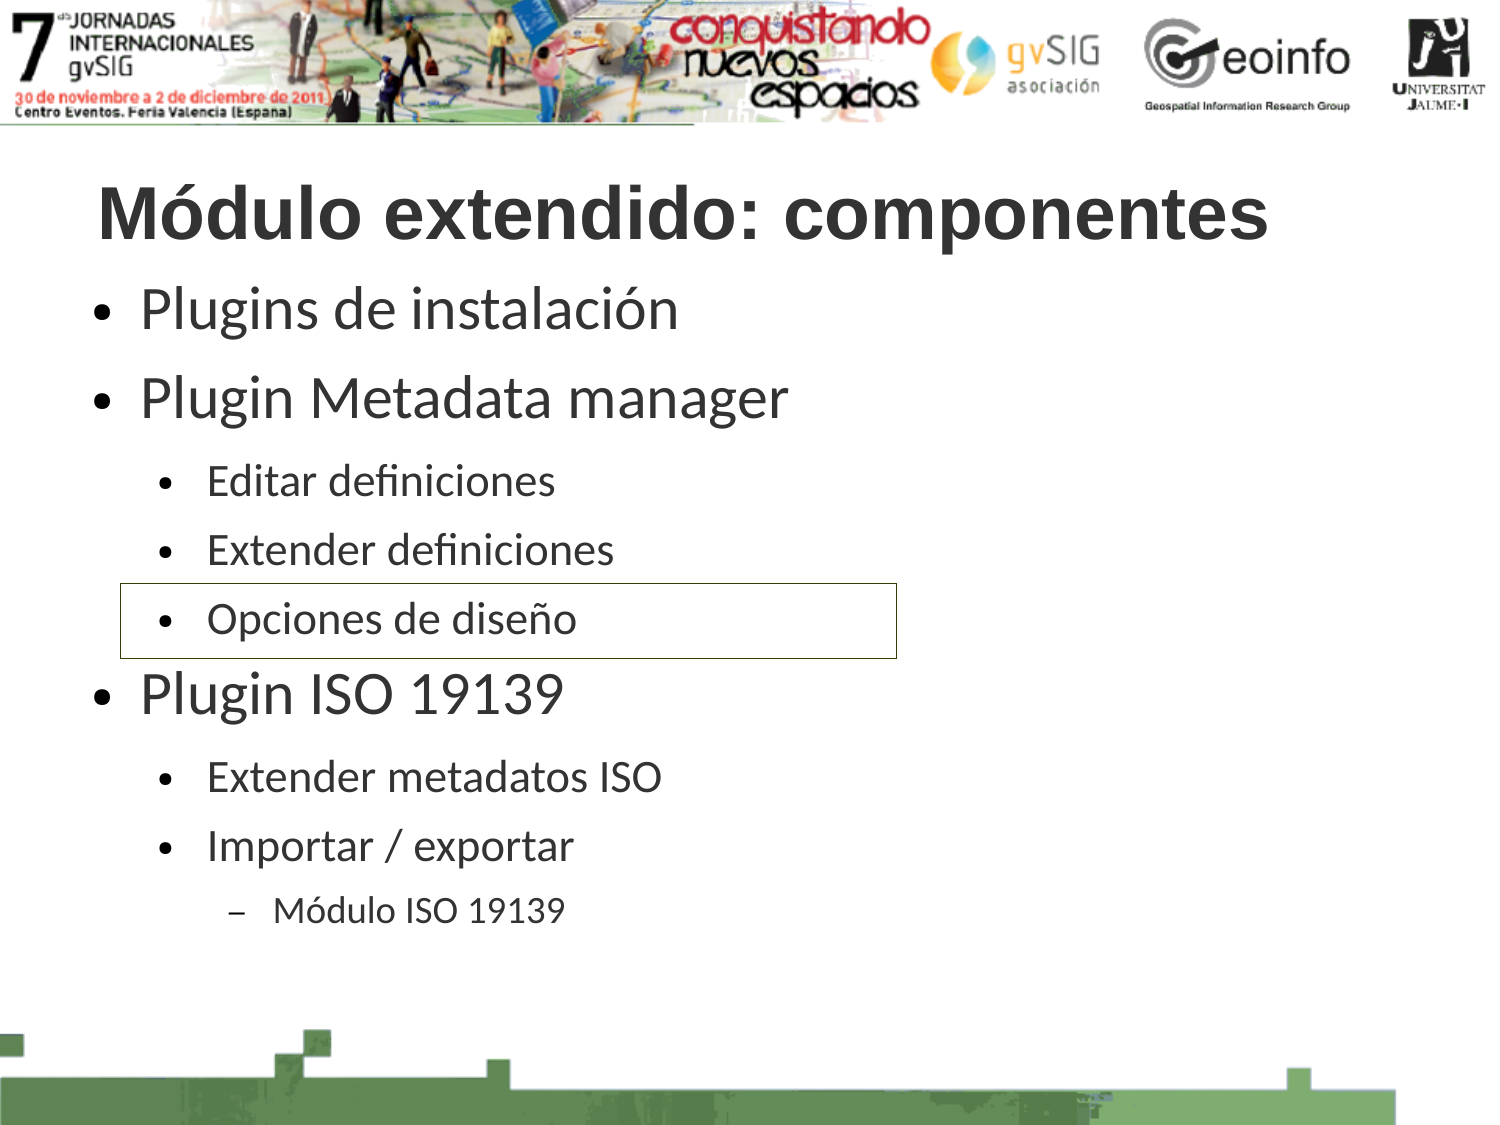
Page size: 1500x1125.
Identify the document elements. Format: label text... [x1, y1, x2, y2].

title Módulo extendido: componentes [97, 155, 1401, 273]
picture [0, 0, 1500, 1125]
list Plugins de instalación Plugin Metadata manager Editar definiciones Extender definiciones Opciones de diseño Plugin ISO 19139 Extender metadatos ISO Importar / exportar Módulo ISO 19139 [75, 282, 1351, 938]
